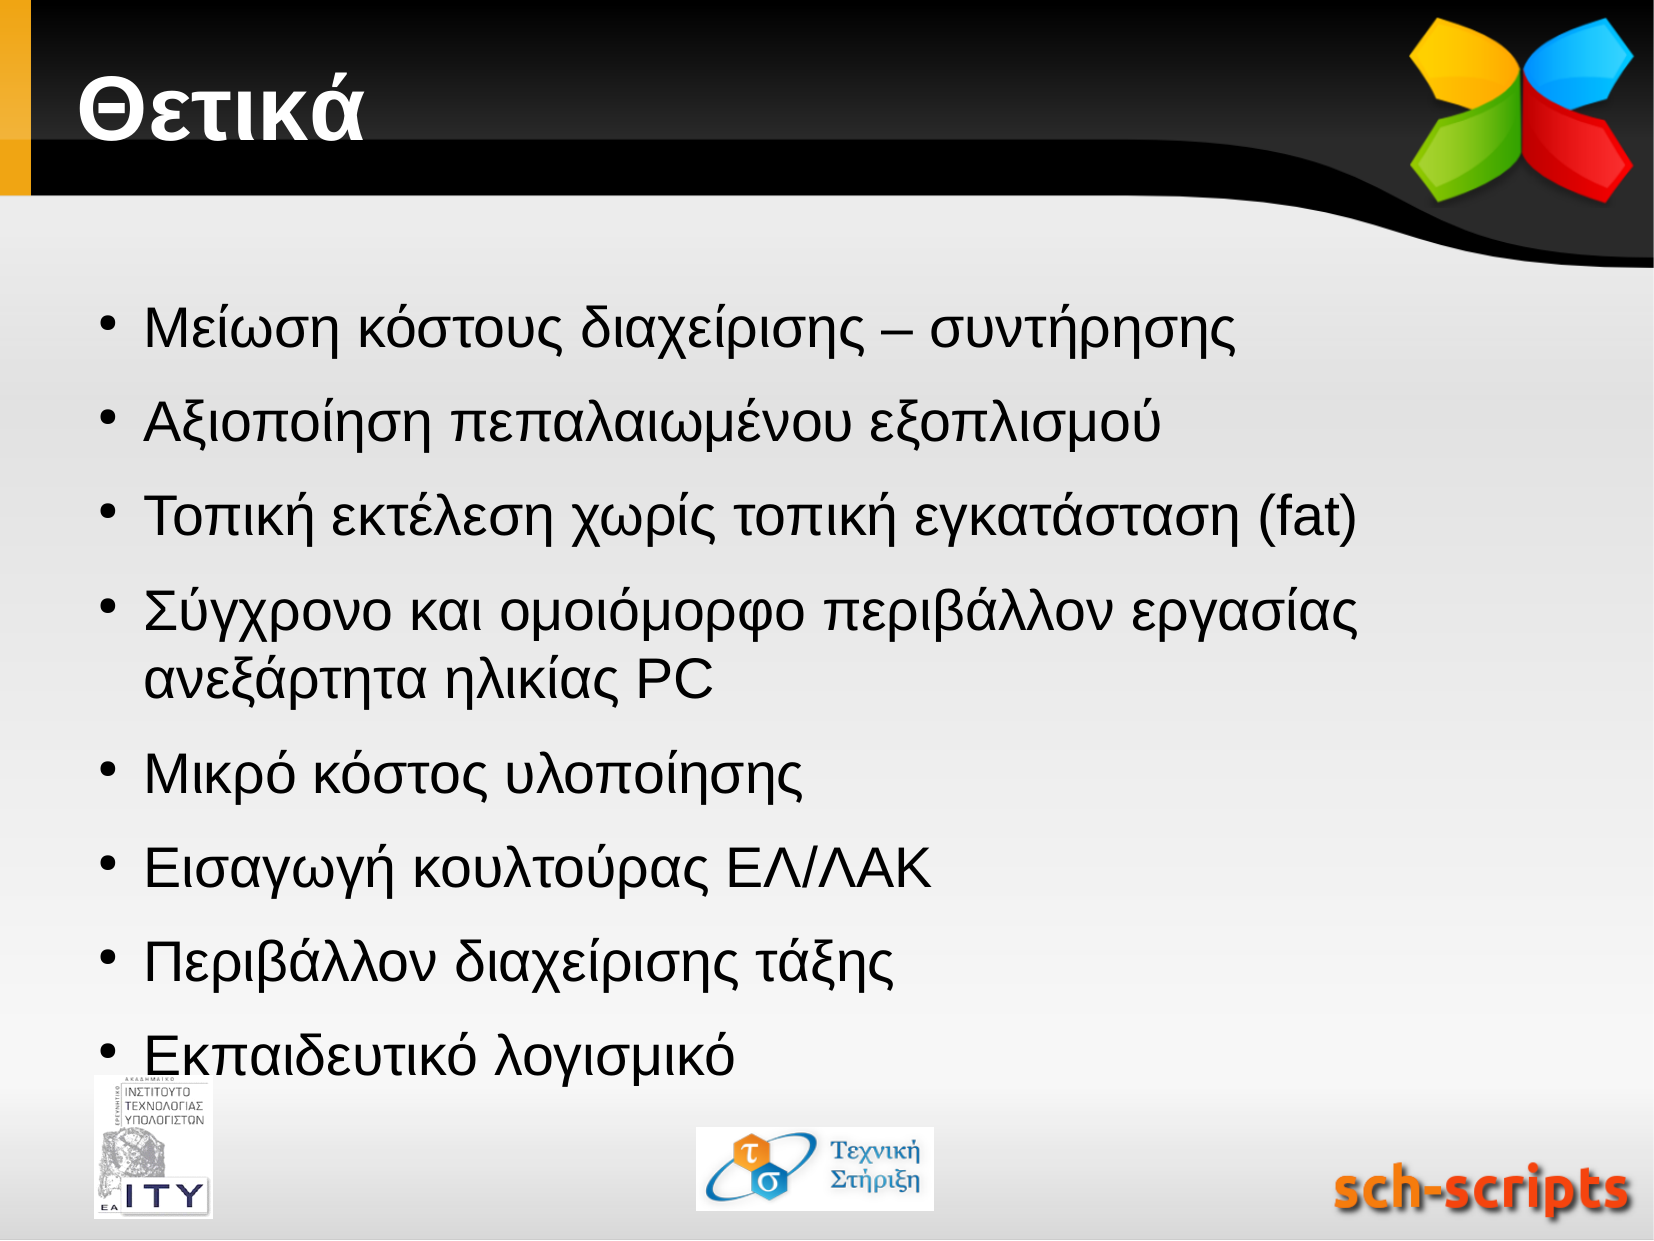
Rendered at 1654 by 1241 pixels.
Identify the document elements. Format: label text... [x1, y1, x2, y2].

list Μείωση κόστους διαχείρισης – συντήρησης Αξιοποίηση πεπαλαιωμένου εξοπλισμού Τοπική εκτέλεση χωρίς τοπική εγκατάσταση (fat) Σύγχρονο και ομοιόμορφο περιβάλλον εργασίας ανεξάρτητα ηλικίας PC Μικρό κόστος υλοποίησης Εισαγωγή κουλτούρας ΕΛ/ΛΑΚ Περιβάλλον διαχείρισης τάξης Εκπαιδευτικό λογισμικό [82, 290, 1571, 1094]
picture [0, 0, 1654, 1241]
title Θετικά [76, 48, 1565, 159]
